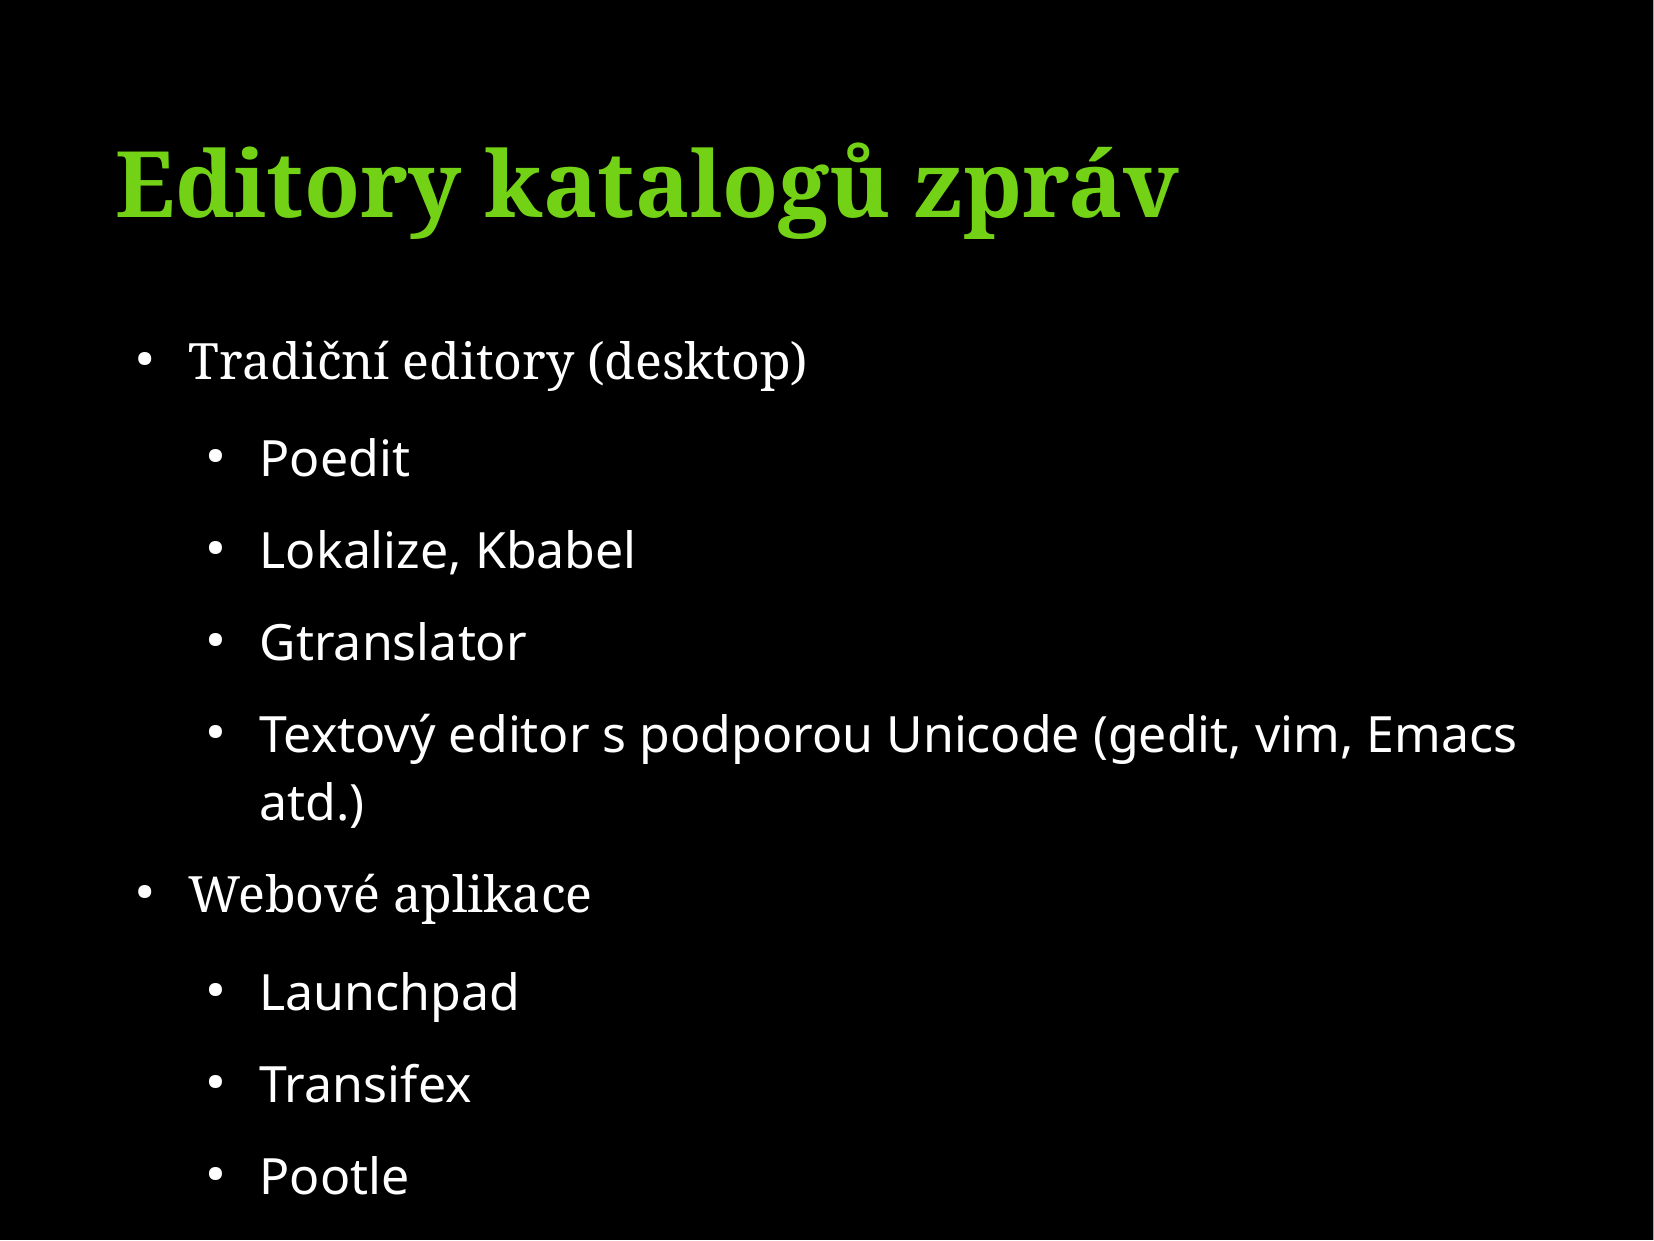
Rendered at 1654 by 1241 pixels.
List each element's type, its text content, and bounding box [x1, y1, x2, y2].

title Editory katalogů zpráv [115, 78, 1539, 287]
list Tradiční editory (desktop) Poedit Lokalize, Kbabel Gtranslator Textový editor s podporou Unicode (gedit, vim, Emacs atd.) Webové aplikace Launchpad Transifex Pootle [118, 325, 1536, 1145]
